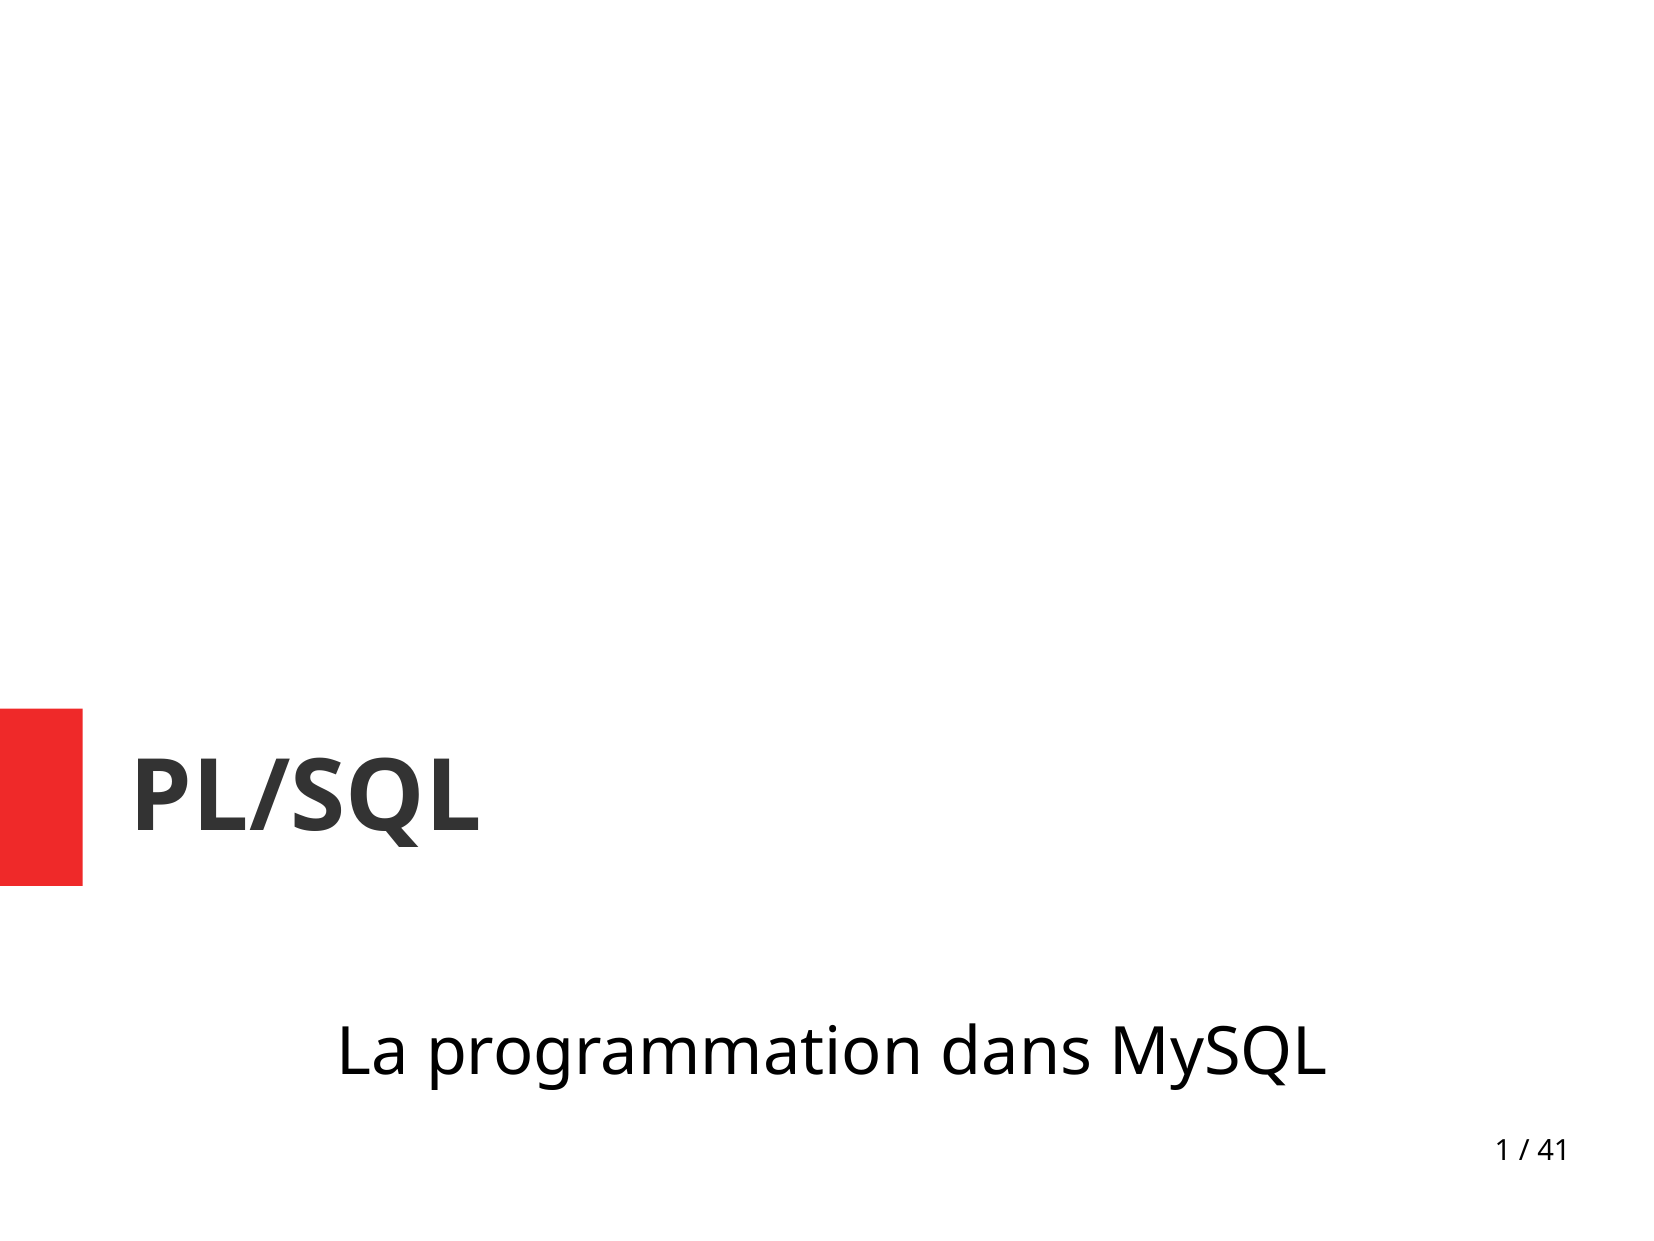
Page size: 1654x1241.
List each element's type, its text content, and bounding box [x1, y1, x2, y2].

title PL/SQL [129, 655, 1536, 928]
subtitle La programmation dans MySQL [129, 968, 1536, 1130]
